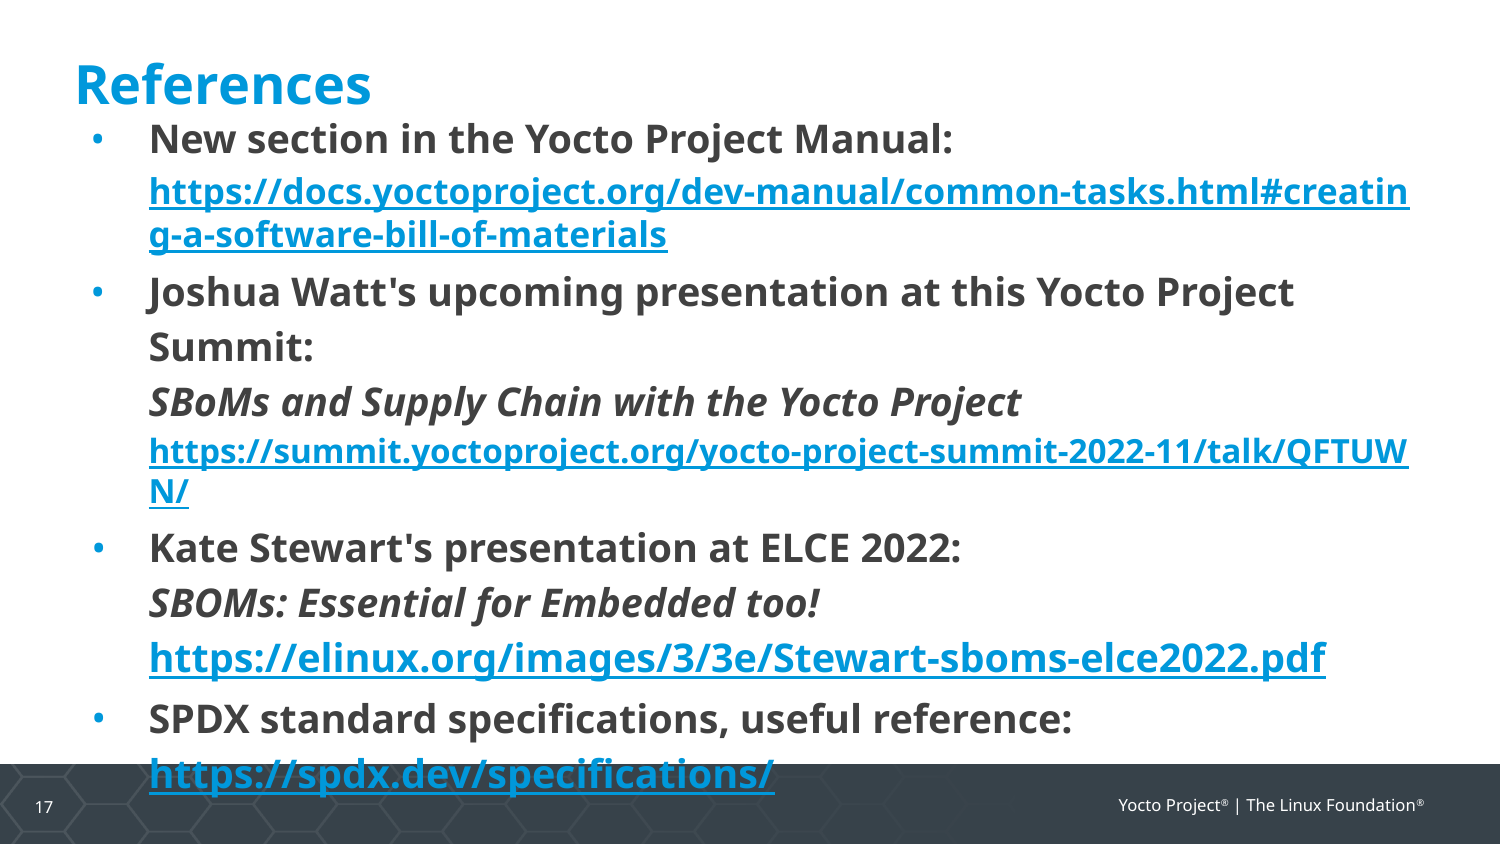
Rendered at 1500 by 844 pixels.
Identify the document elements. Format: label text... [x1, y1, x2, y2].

title References [74, 50, 1425, 107]
picture [0, 0, 1500, 844]
list New section in the Yocto Project Manual: https://docs.yoctoproject.org/dev-manual/common-tasks.html#creating-a-software-bill-of-materials Joshua Watt's upcoming presentation at this Yocto Project Summit: SBoMs and Supply Chain with the Yocto Project https://summit.yoctoproject.org/yocto-project-summit-2022-11/talk/QFTUWN/ Kate Stewart's presentation at ELCE 2022: SBOMs: Essential for Embedded too! https://elinux.org/images/3/3e/Stewart-sboms-elce2022.pdf SPDX standard specifications, useful reference: https://spdx.dev/specifications/ [73, 107, 1425, 665]
